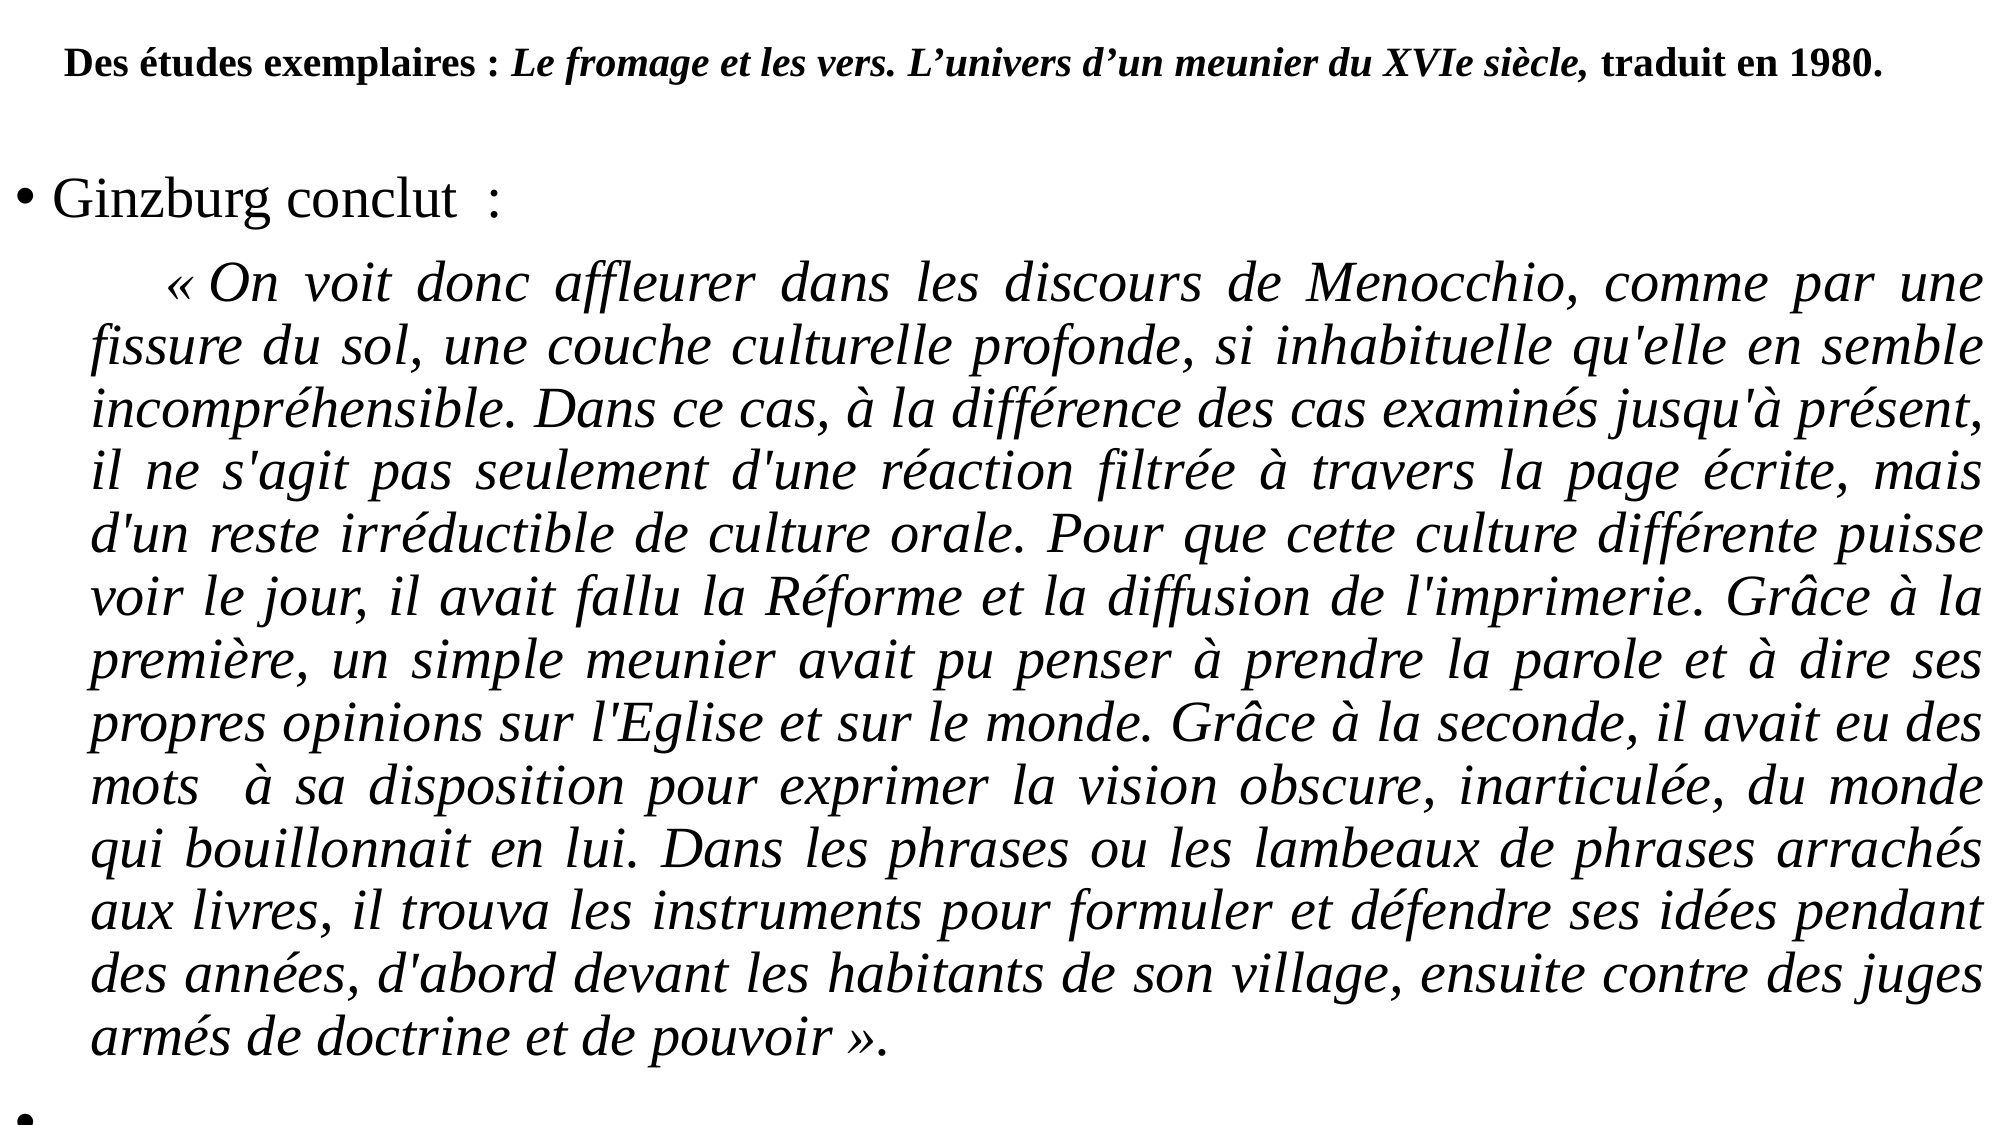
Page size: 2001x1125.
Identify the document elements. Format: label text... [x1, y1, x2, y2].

title Des études exemplaires : Le fromage et les vers. L’univers d’un meunier du XVIe siècle, traduit en 1980. [48, 0, 2000, 126]
list Ginzburg conclut : « On voit donc affleurer dans les discours de Menocchio, comme par une fissure du sol, une couche culturelle profonde, si inhabituelle qu'elle en semble incompréhensible. Dans ce cas, à la différence des cas examinés jusqu'à présent, il ne s'agit pas seulement d'une réaction filtrée à travers la page écrite, mais d'un reste irréductible de culture orale. Pour que cette culture différente puisse voir le jour, il avait fallu la Réforme et la diffusion de l'imprimerie. Grâce à la première, un simple meunier avait pu penser à prendre la parole et à dire ses propres opinions sur l'Eglise et sur le monde. Grâce à la seconde, il avait eu des mots à sa disposition pour exprimer la vision obscure, inarticulée, du monde qui bouillonnait en lui. Dans les phrases ou les lambeaux de phrases arrachés aux livres, il trouva les instruments pour formuler et défendre ses idées pendant des années, d'abord devant les habitants de son village, ensuite contre des juges armés de doctrine et de pouvoir ». [0, 160, 2000, 1125]
